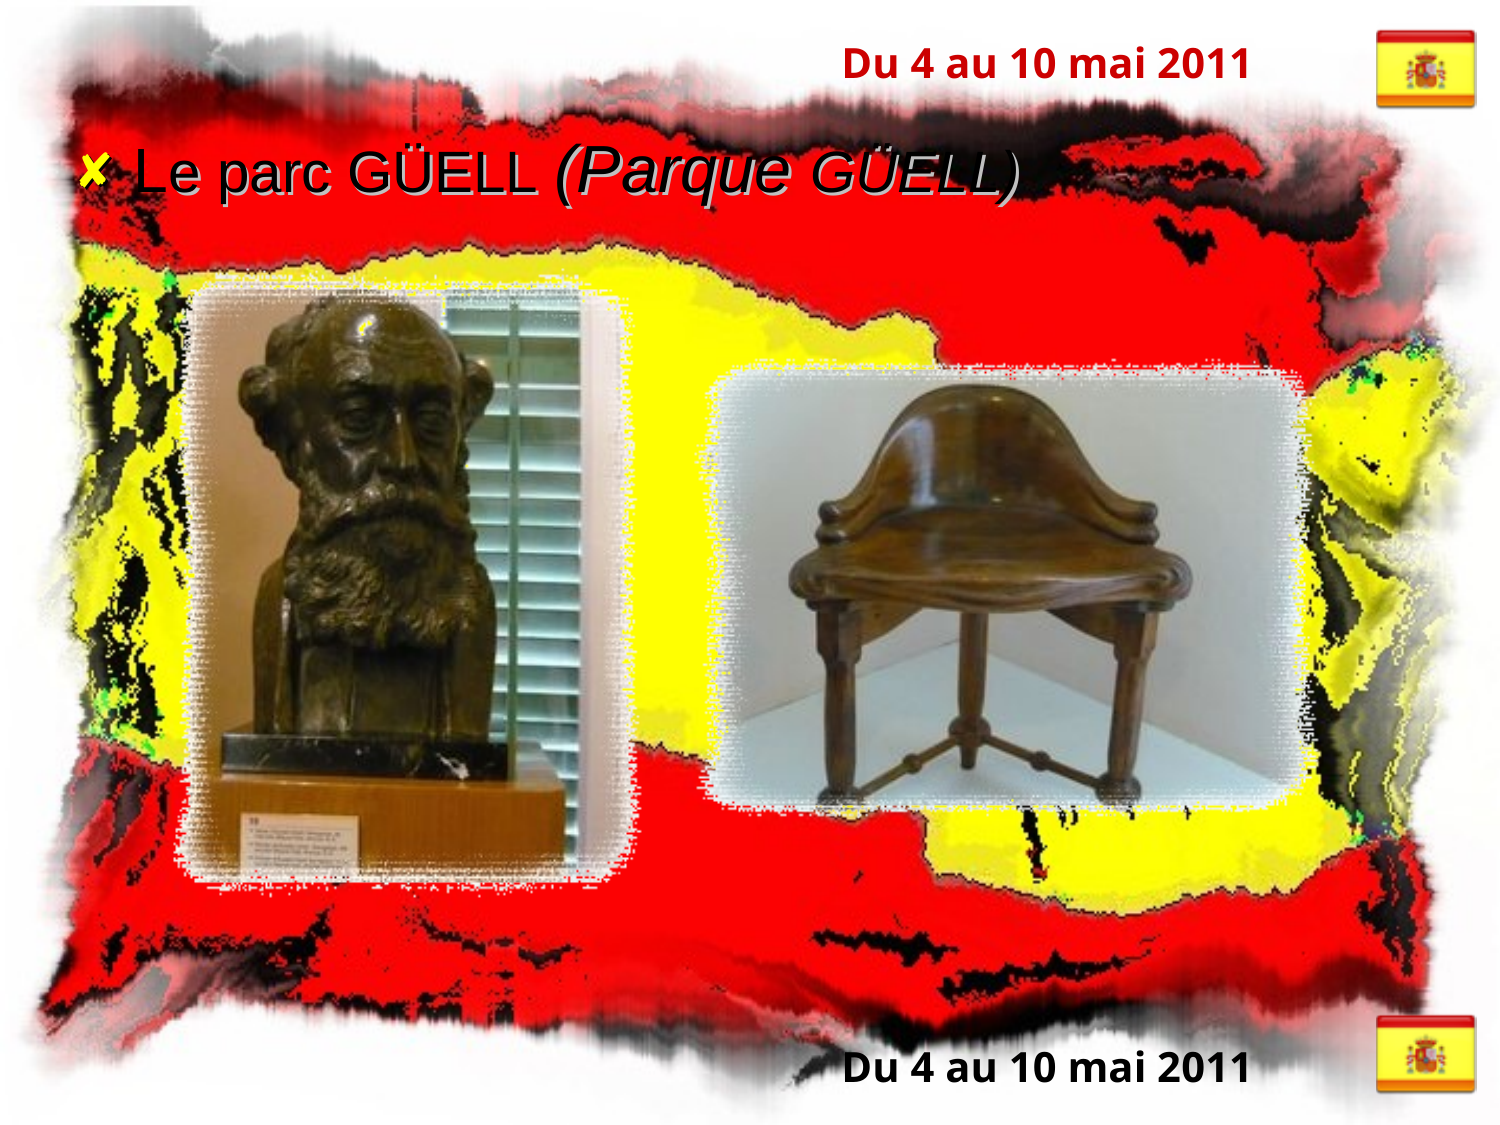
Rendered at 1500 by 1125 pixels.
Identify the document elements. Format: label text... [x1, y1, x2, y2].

text_box  Le parc GÜELL (Parque GÜELL) [59, 118, 1442, 214]
picture [0, 0, 1500, 1125]
